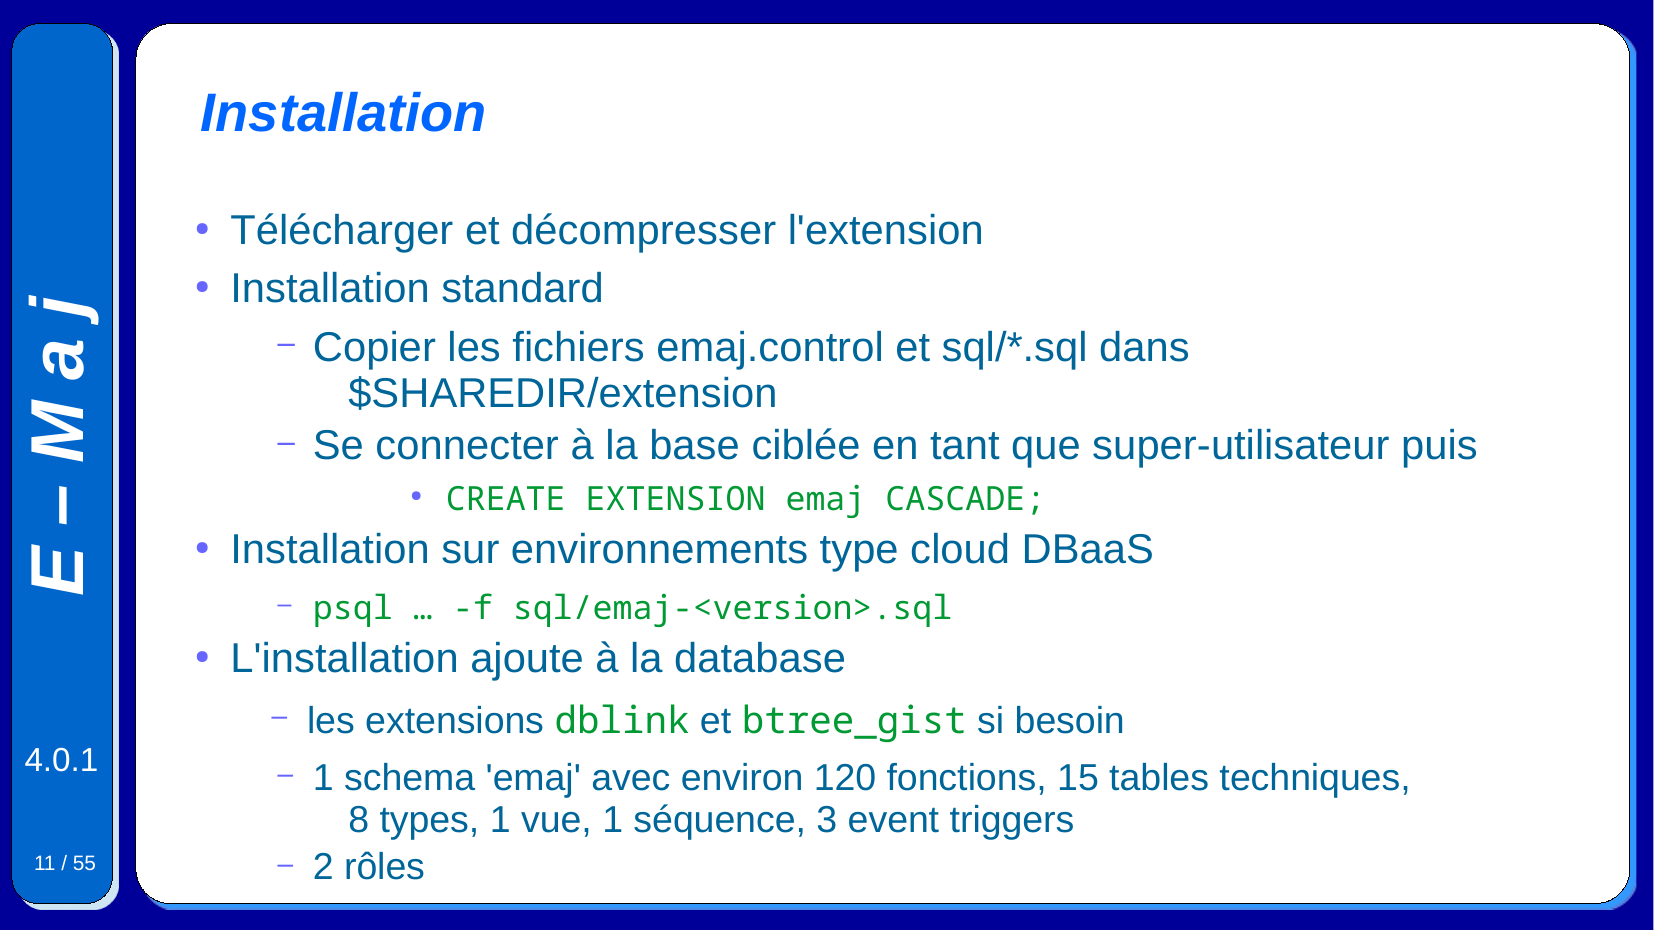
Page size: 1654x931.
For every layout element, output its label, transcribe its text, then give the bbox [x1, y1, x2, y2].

title Installation [200, 34, 1575, 191]
list Télécharger et décompresser l'extension Installation standard Copier les fichiers emaj.control et sql/*.sql dans $SHAREDIR/extension Se connecter à la base ciblée en tant que super-utilisateur puis CREATE EXTENSION emaj CASCADE; Installation sur environnements type cloud DBaaS psql … -f sql/emaj-<version>.sql L'installation ajoute à la database les extensions dblink et btree_gist si besoin 1 schema 'emaj' avec environ 120 fonctions, 15 tables techniques, 8 types, 1 vue, 1 séquence, 3 event triggers 2 rôles [177, 206, 1587, 880]
